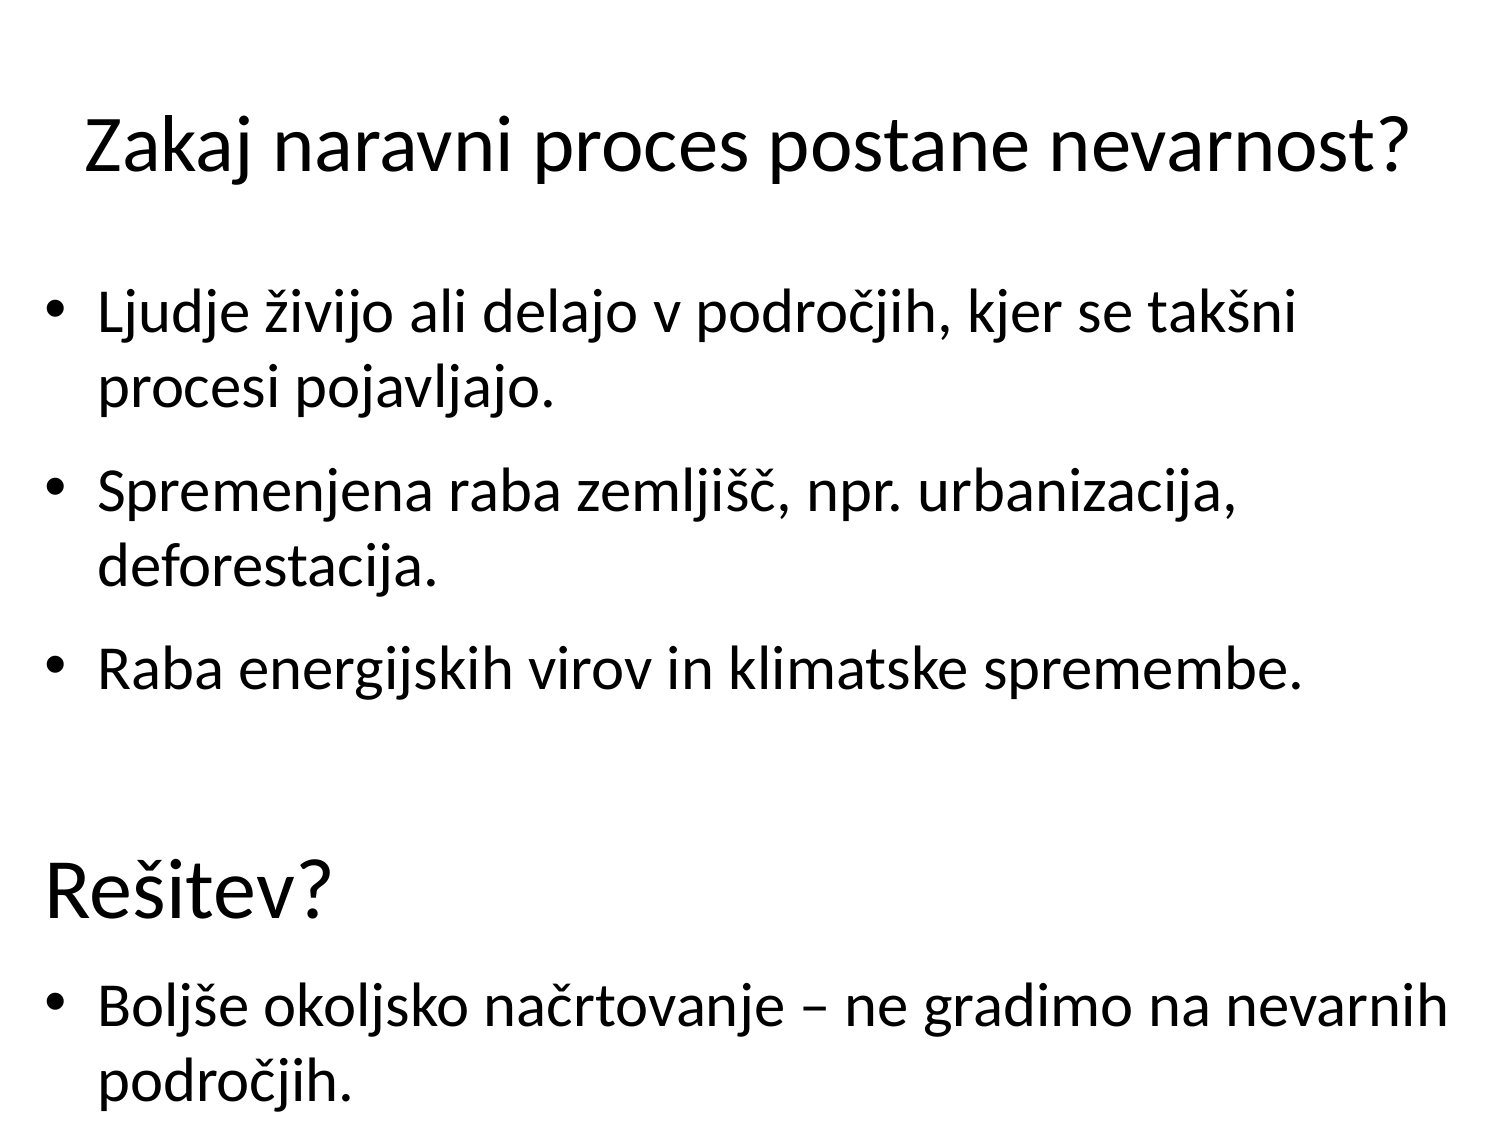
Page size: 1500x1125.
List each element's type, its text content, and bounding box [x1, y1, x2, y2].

list Ljudje živijo ali delajo v področjih, kjer se takšni procesi pojavljajo. Spremenjena raba zemljišč, npr. urbanizacija, deforestacija. Raba energijskih virov in klimatske spremembe. Rešitev? Boljše okoljsko načrtovanje – ne gradimo na nevarnih področjih. [29, 262, 1500, 1125]
title Zakaj naravni proces postane nevarnost? [0, 45, 1500, 233]
